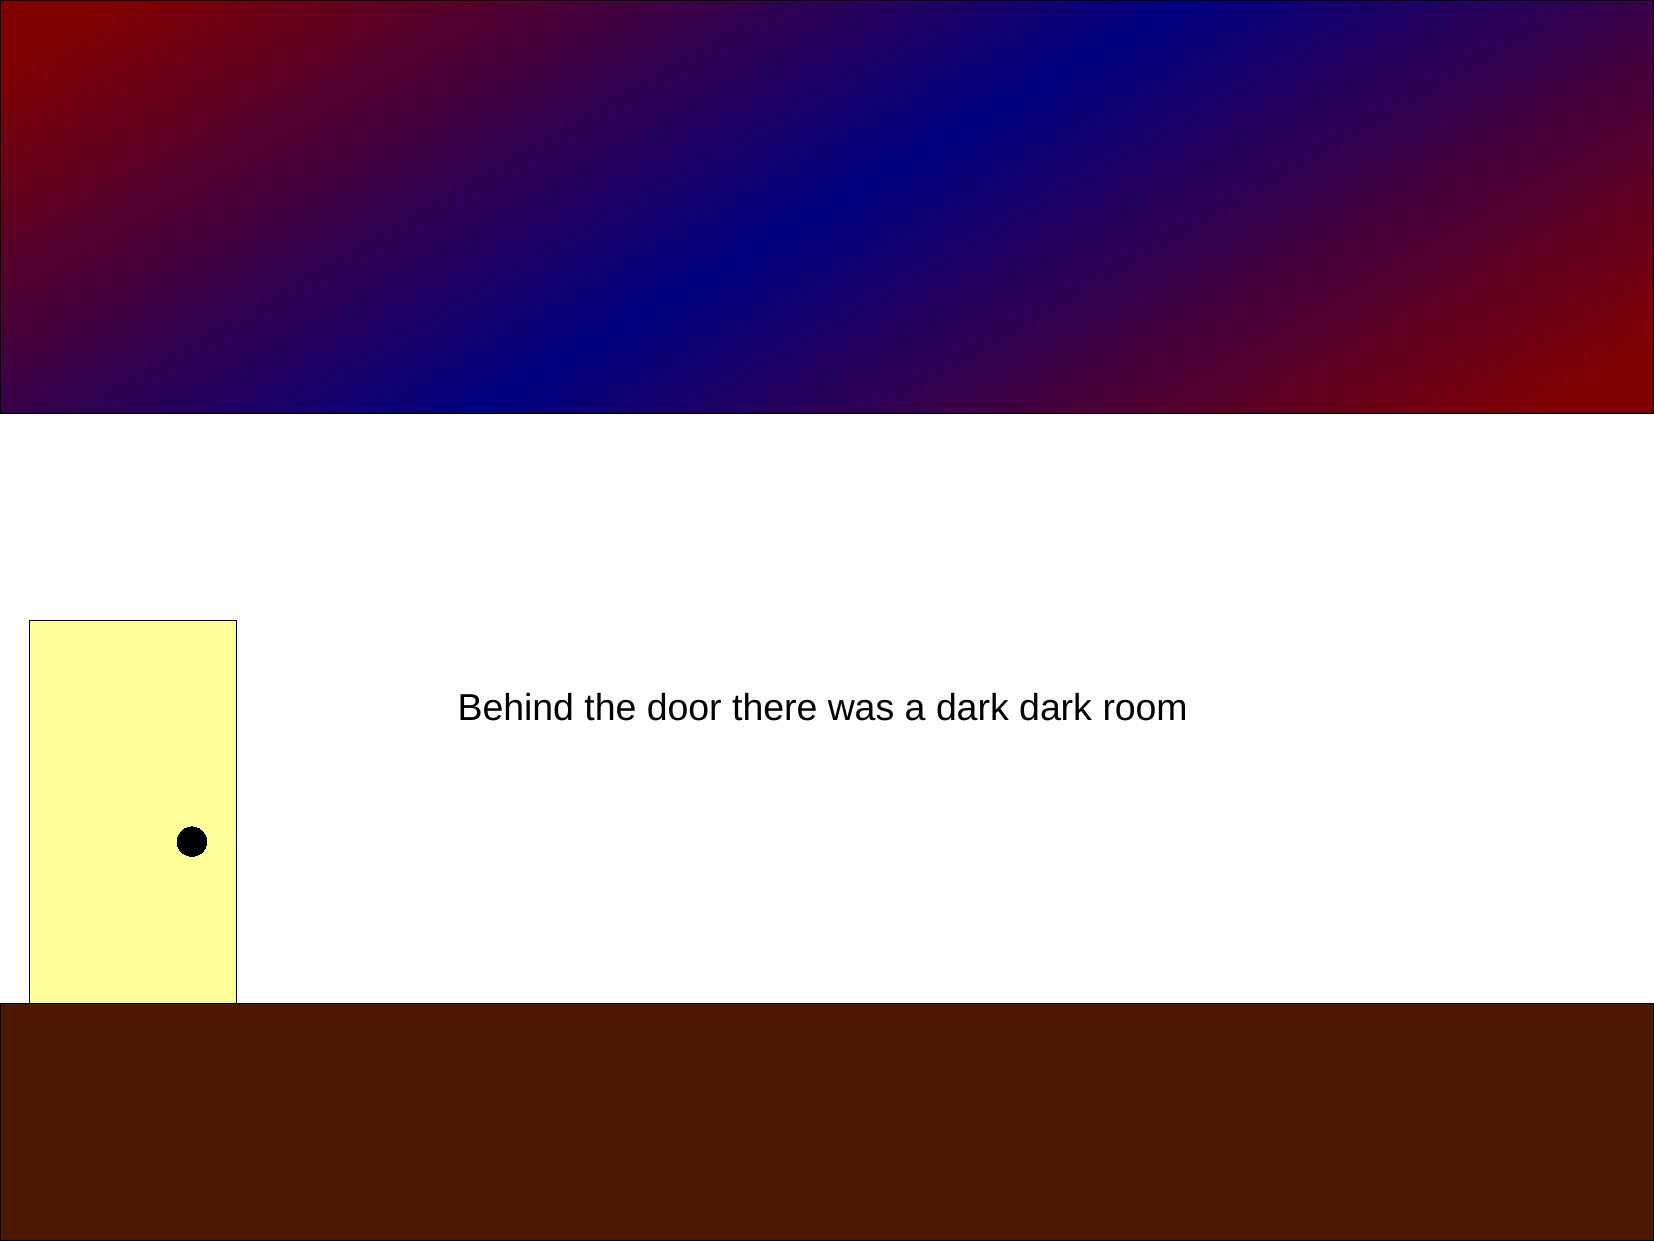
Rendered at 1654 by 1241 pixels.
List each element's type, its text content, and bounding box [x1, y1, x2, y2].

text_box Behind the door there was a dark dark room [442, 679, 1203, 737]
text_box [0, 620, 1654, 1241]
text_box [0, 0, 1654, 414]
